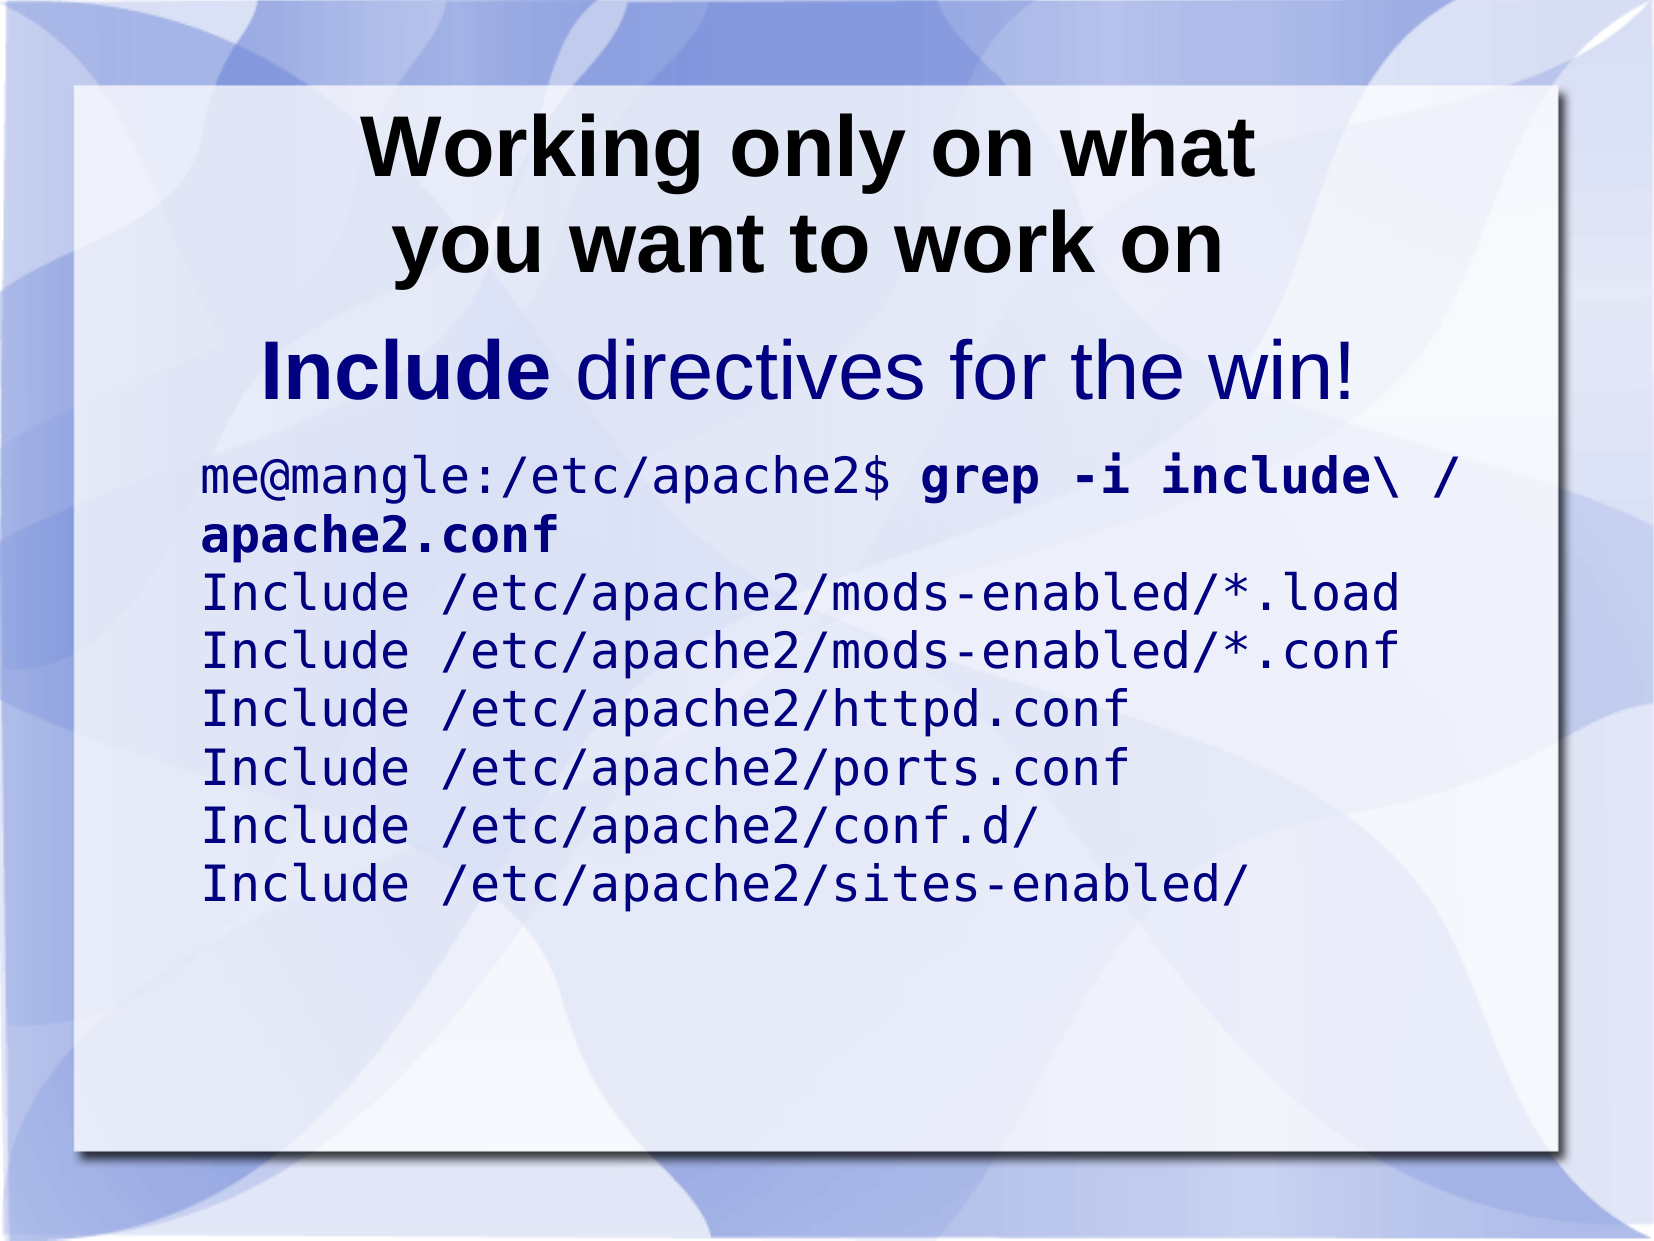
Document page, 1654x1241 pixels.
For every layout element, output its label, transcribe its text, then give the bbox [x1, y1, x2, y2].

picture [0, 0, 1654, 1241]
title Working only on what you want to work on [82, 90, 1536, 298]
list Include directives for the win! me@mangle:/etc/apache2$ grep -i include\ / apache2.conf Include /etc/apache2/mods-enabled/*.load Include /etc/apache2/mods-enabled/*.conf Include /etc/apache2/httpd.conf Include /etc/apache2/ports.conf Include /etc/apache2/conf.d/ Include /etc/apache2/sites-enabled/ [129, 324, 1489, 1045]
